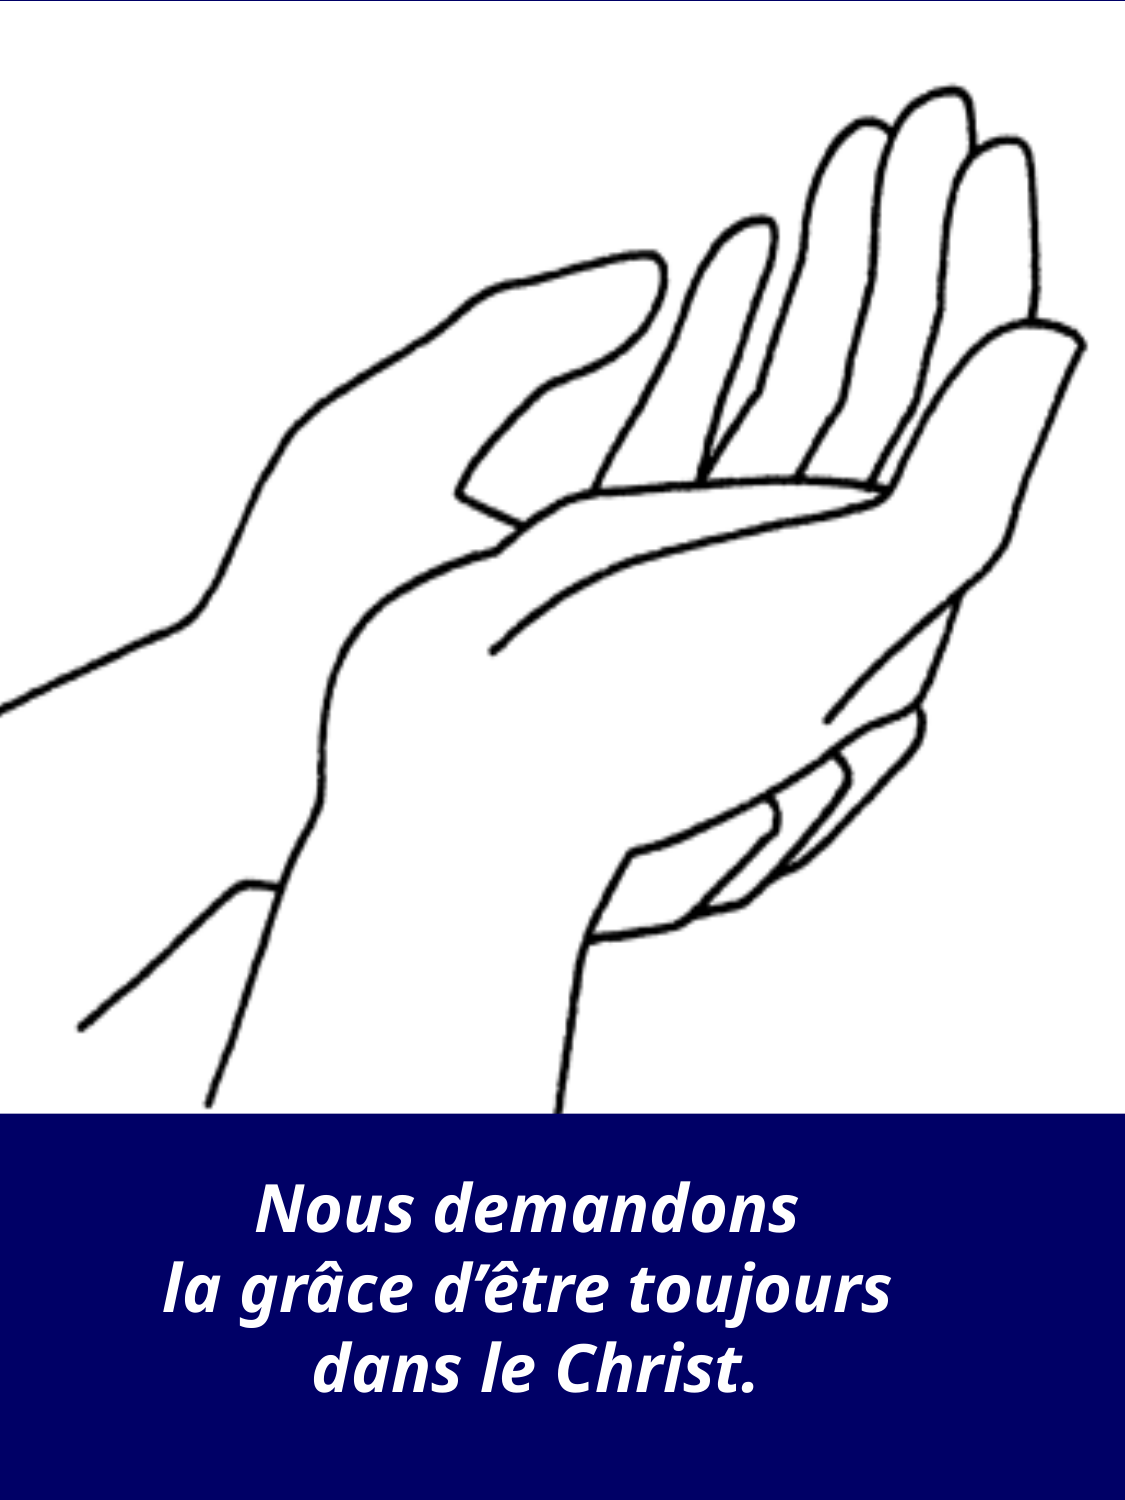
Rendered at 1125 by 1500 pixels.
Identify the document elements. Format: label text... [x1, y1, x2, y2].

picture [0, 1, 1125, 1113]
text_box Nous demandons la grâce d’être toujours dans le Christ. [0, 1113, 1125, 1487]
